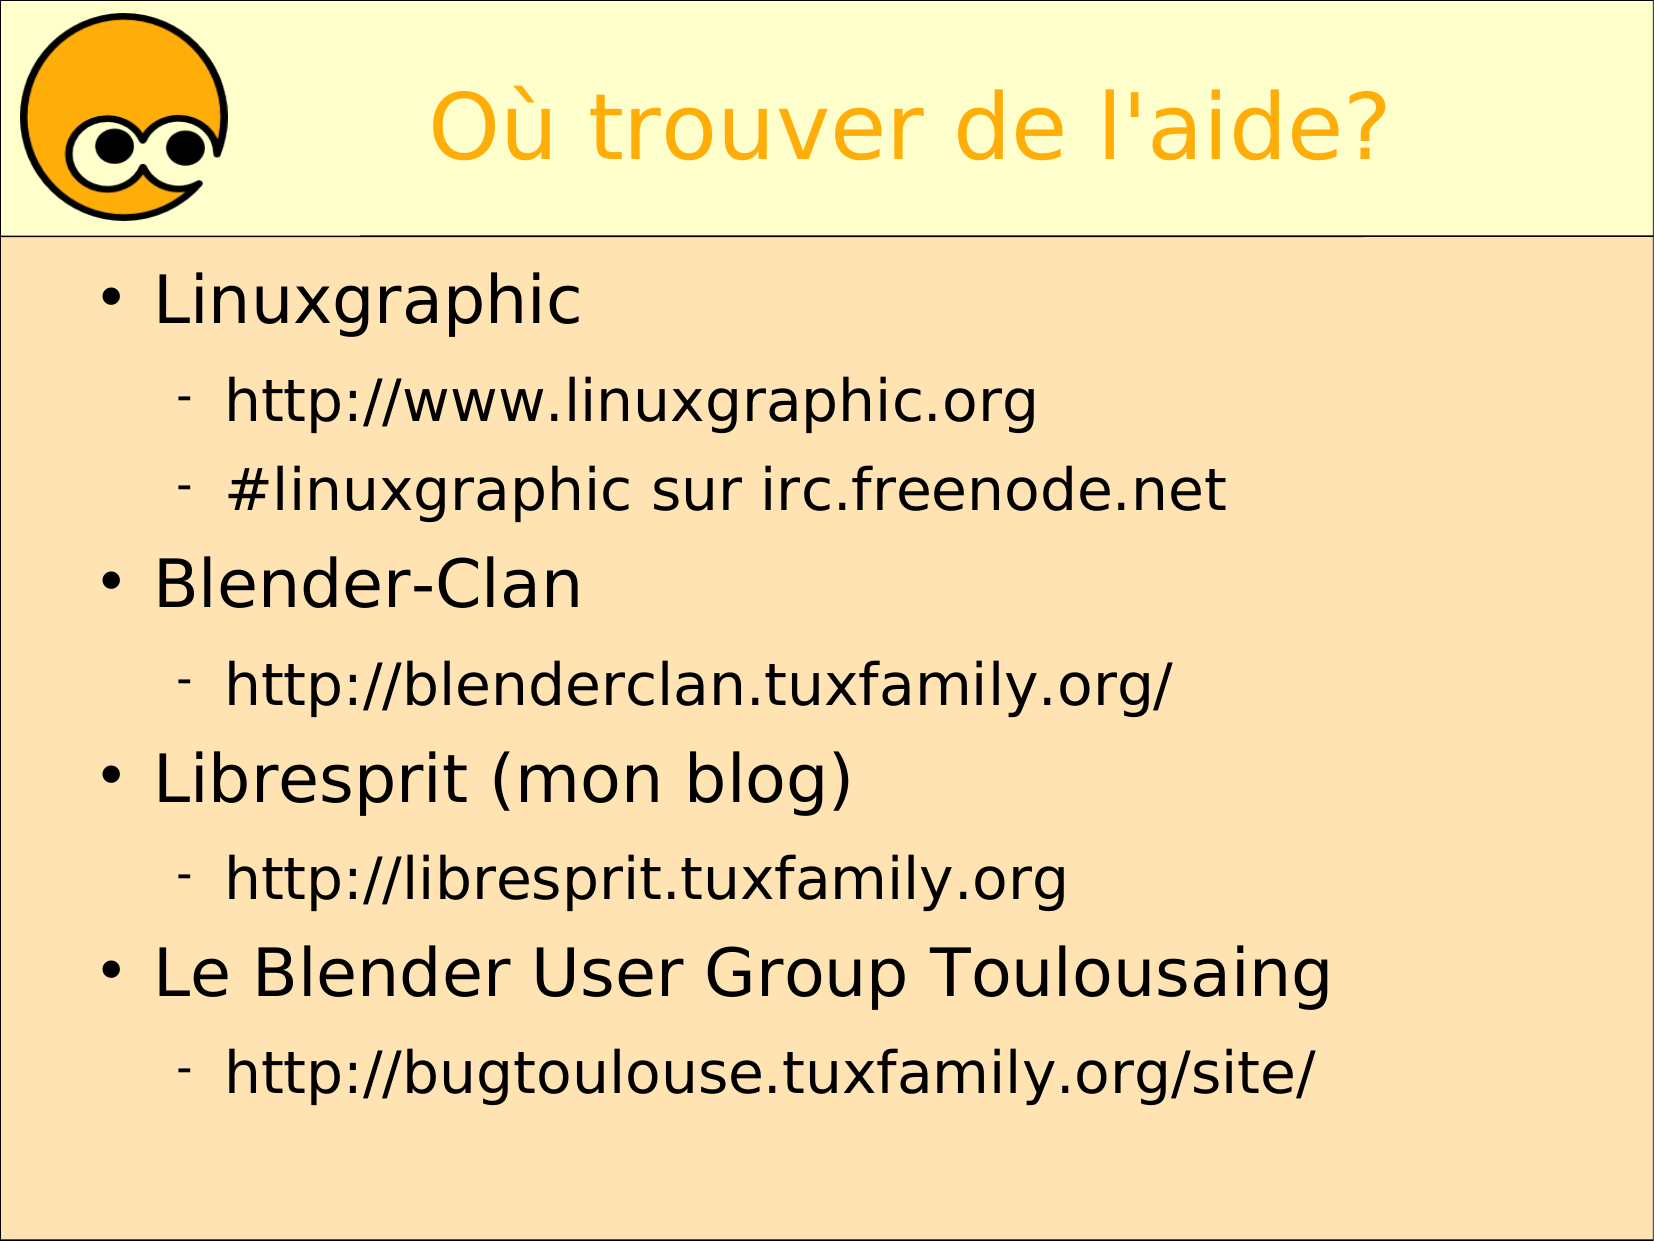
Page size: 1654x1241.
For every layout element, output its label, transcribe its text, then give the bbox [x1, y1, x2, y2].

list Linuxgraphic http://www.linuxgraphic.org #linuxgraphic sur irc.freenode.net Blender-Clan http://blenderclan.tuxfamily.org/ Libresprit (mon blog) http://libresprit.tuxfamily.org Le Blender User Group Toulousaing http://bugtoulouse.tuxfamily.org/site/ [82, 262, 1571, 1126]
title Où trouver de l'aide? [252, 49, 1571, 207]
picture [20, 13, 228, 221]
